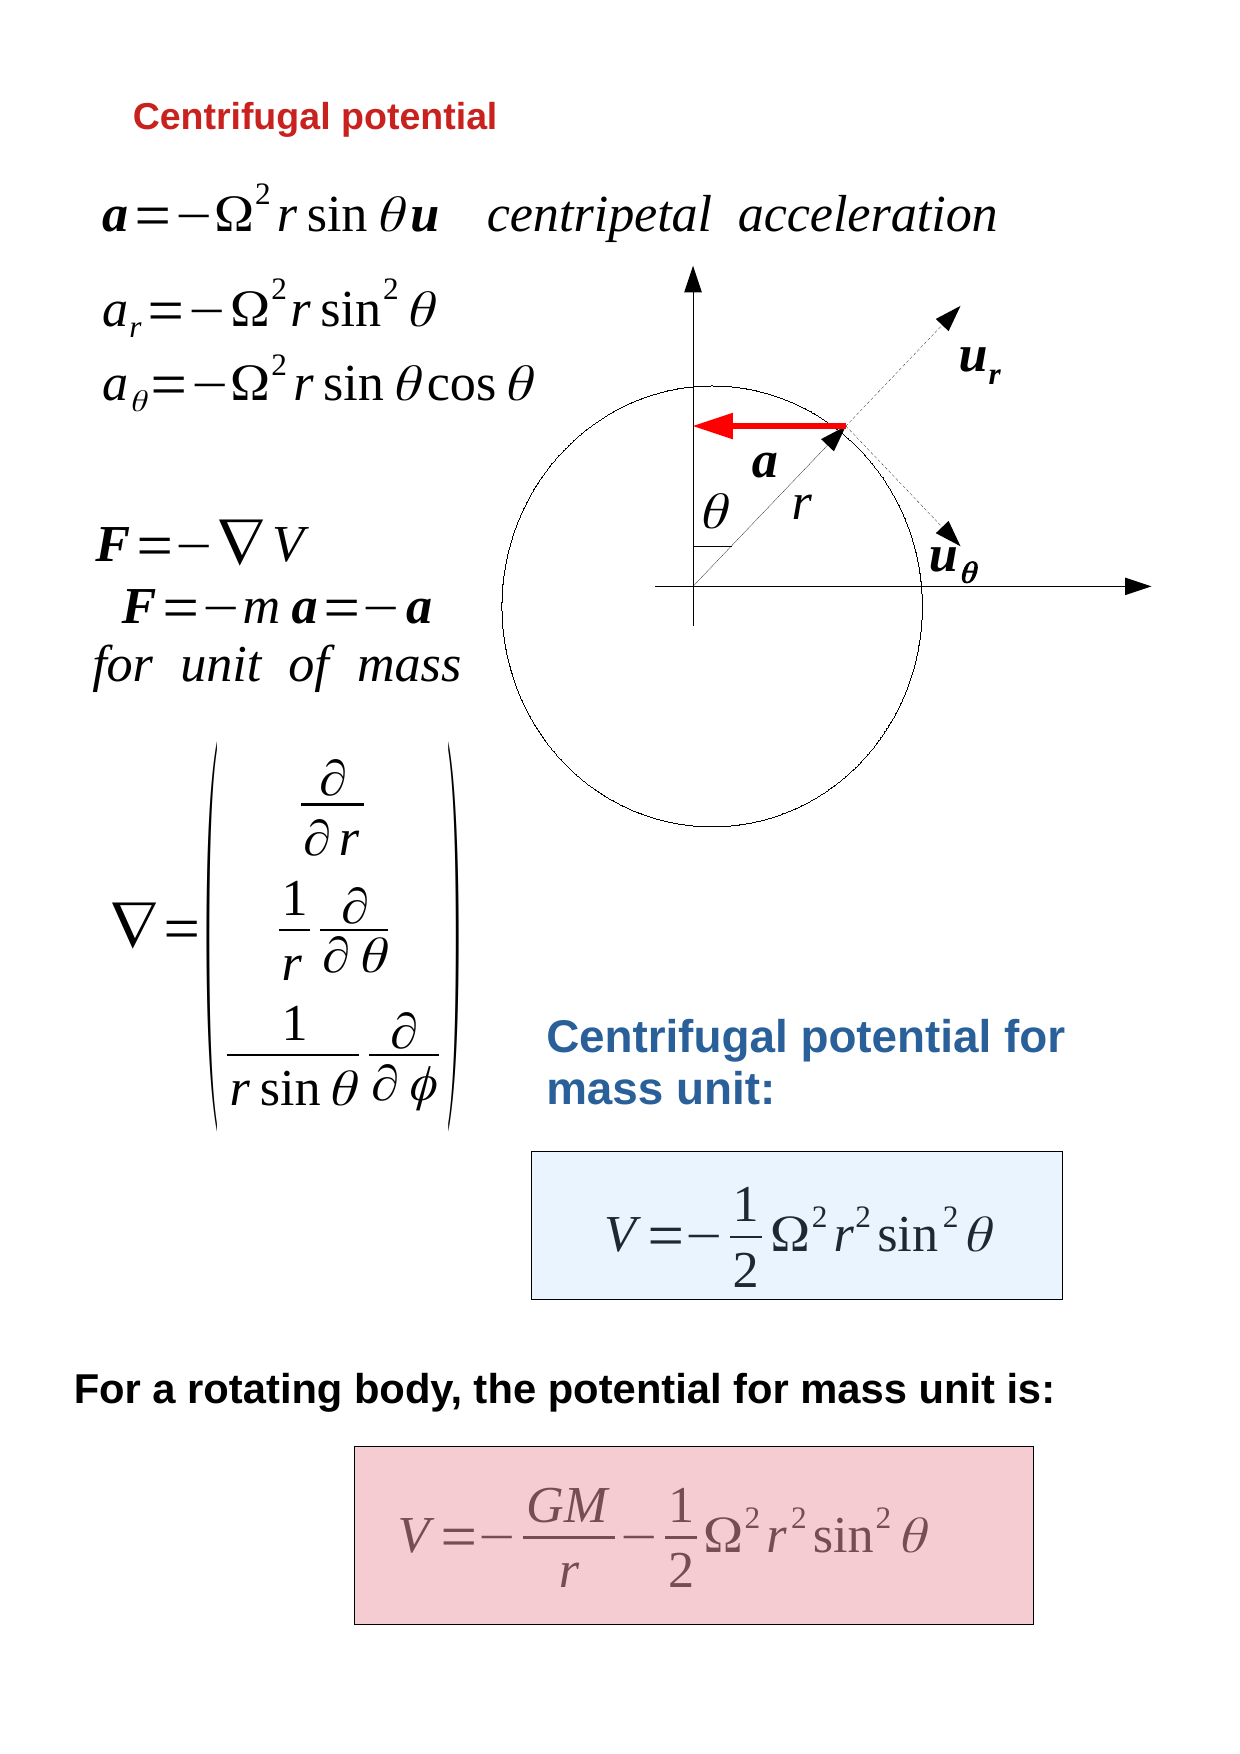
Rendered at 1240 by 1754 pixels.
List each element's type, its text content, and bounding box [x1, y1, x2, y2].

chart [685, 431, 827, 532]
text_box [531, 1151, 1063, 1300]
text_box Centrifugal potential for mass unit: [531, 1003, 1123, 1122]
chart [88, 177, 1013, 243]
text_box For a rotating body, the potential for mass unit is: [59, 1358, 1123, 1420]
chart [88, 272, 543, 414]
chart [79, 515, 477, 695]
chart [944, 324, 1017, 391]
text_box Centrifugal potential [118, 88, 1093, 146]
text_box [501, 385, 923, 827]
chart [915, 525, 990, 585]
text_box [354, 1446, 1034, 1625]
chart [98, 738, 476, 1136]
